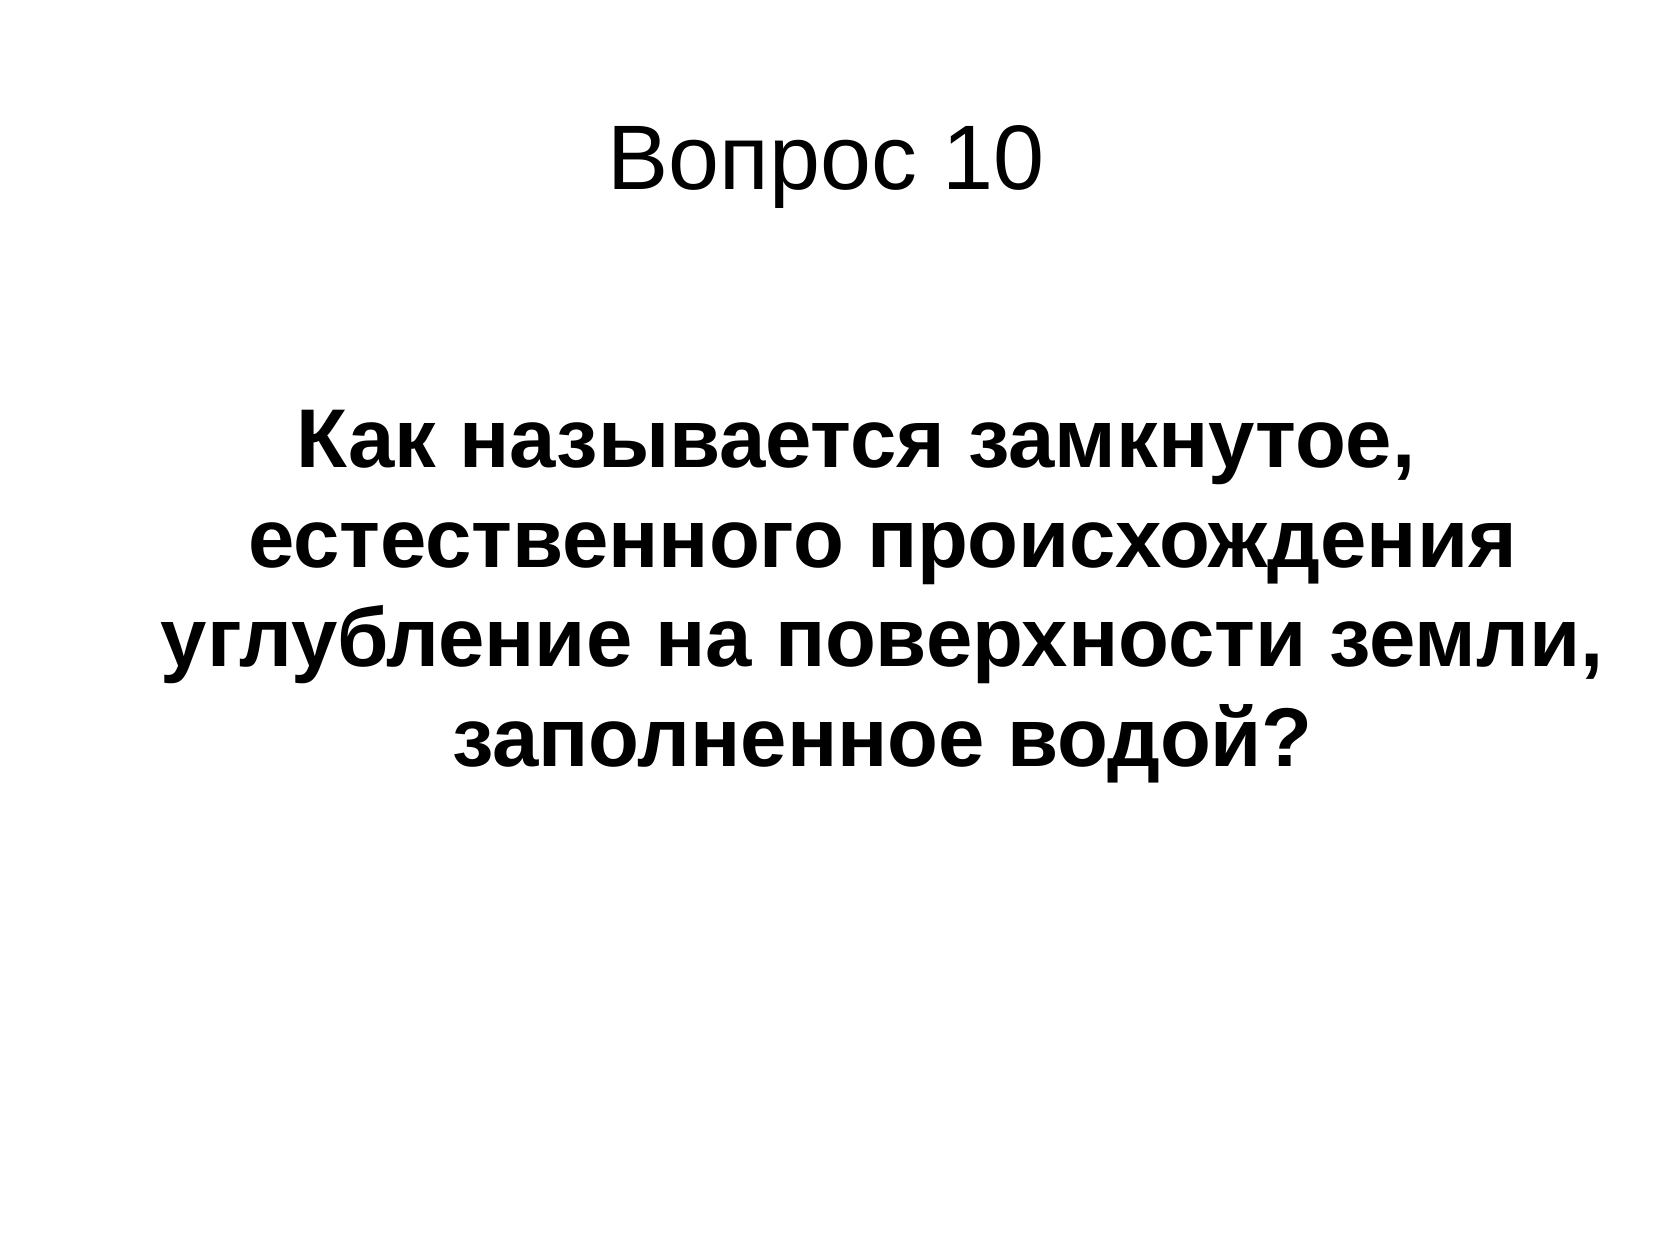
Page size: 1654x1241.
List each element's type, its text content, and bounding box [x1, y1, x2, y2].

list Как называется замкнутое, естественного происхождения углубление на поверхности земли, заполненное водой? [0, 383, 1625, 1203]
title Вопрос 10 [82, 49, 1571, 257]
